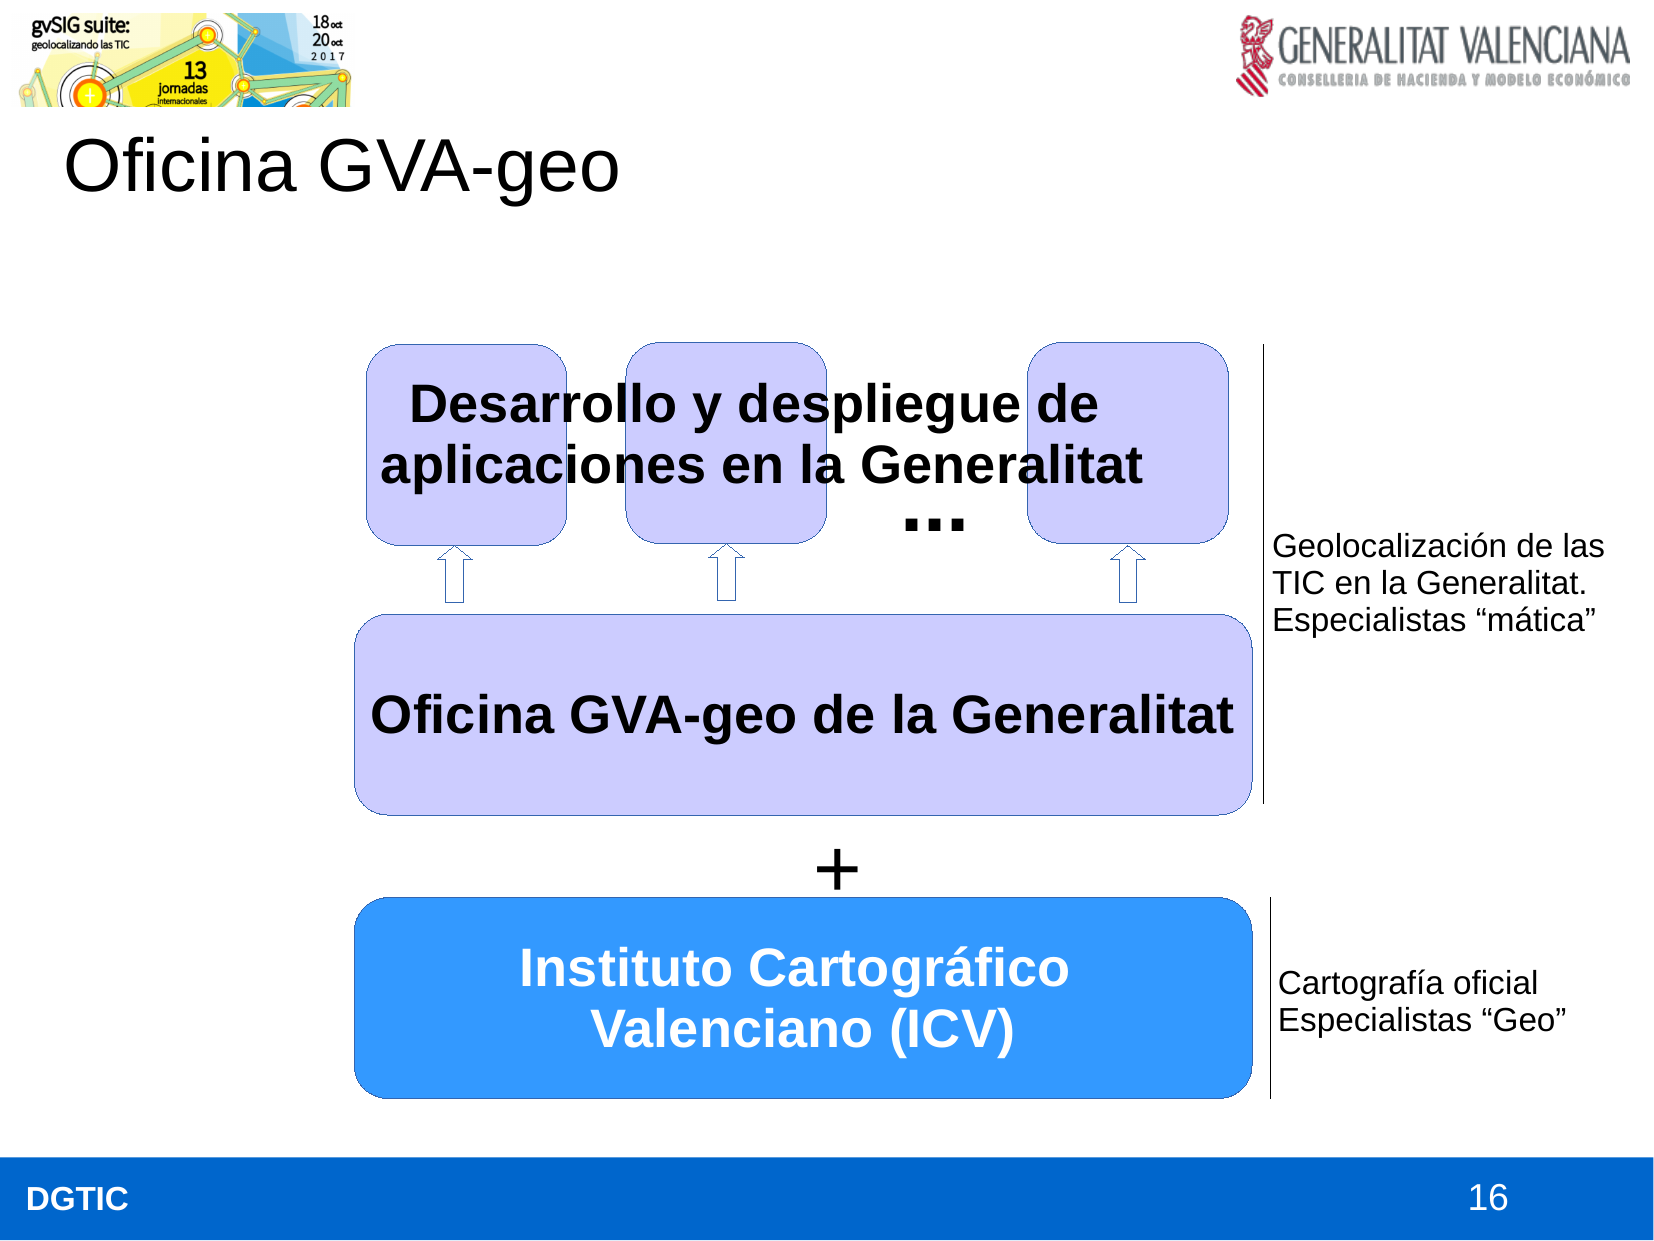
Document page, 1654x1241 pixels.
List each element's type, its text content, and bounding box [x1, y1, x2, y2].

text_box Oficina GVA-geo de la Generalitat [354, 614, 1253, 816]
text_box [368, 344, 565, 366]
text_box Cartografía oficial Especialistas “Geo” [1271, 956, 1582, 1047]
text_box + [798, 814, 863, 923]
text_box Instituto Cartográfico Valenciano (ICV) [354, 897, 1253, 1099]
text_box [708, 543, 745, 601]
title Oficina GVA-geo [23, 82, 662, 249]
text_box [1110, 545, 1146, 603]
text_box [627, 342, 826, 366]
picture [1236, 11, 1630, 100]
text_box [1029, 342, 1227, 366]
text_box Desarrollo y despliegue de aplicaciones en la Generalitat [366, 366, 1229, 567]
picture [11, 13, 355, 107]
text_box [437, 545, 473, 603]
text_box Geolocalización de las TIC en la Generalitat. Especialistas “mática” [1264, 519, 1630, 647]
